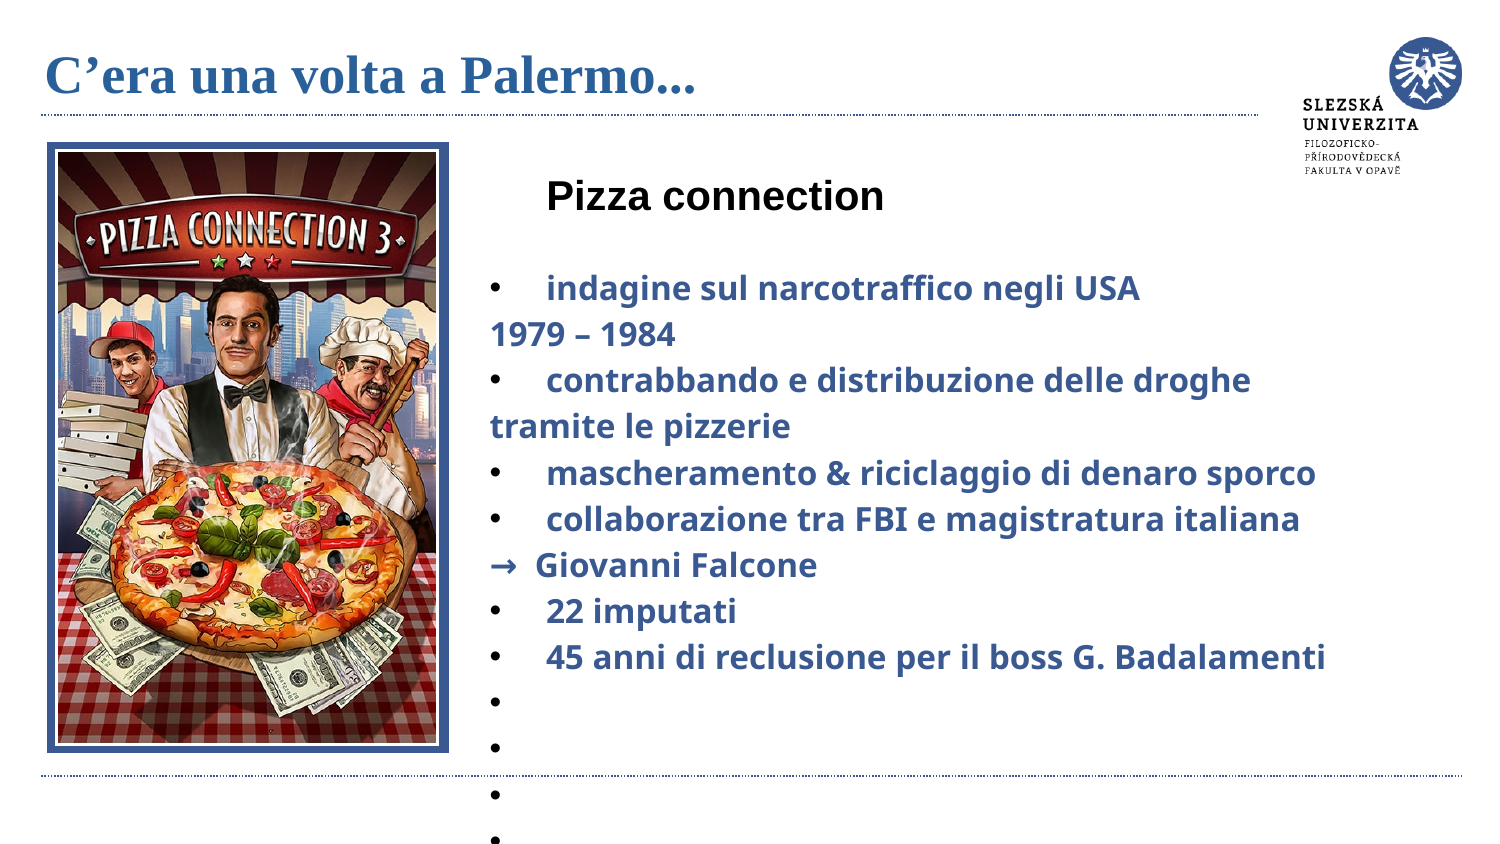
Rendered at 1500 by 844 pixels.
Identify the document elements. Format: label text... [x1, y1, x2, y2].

text_box [47, 142, 449, 753]
text_box Pizza connection [531, 165, 1406, 249]
title Cʼera una volta a Palermo... [29, 32, 1123, 116]
list indagine sul narcotraffico negli USA 1979 – 1984 contrabbando e distribuzione delle droghe tramite le pizzerie mascheramento & riciclaggio di denaro sporco collaborazione tra FBI e magistratura italiana → Giovanni Falcone 22 imputati 45 anni di reclusione per il boss G. Badalamenti [474, 259, 1466, 733]
picture [57, 152, 436, 743]
